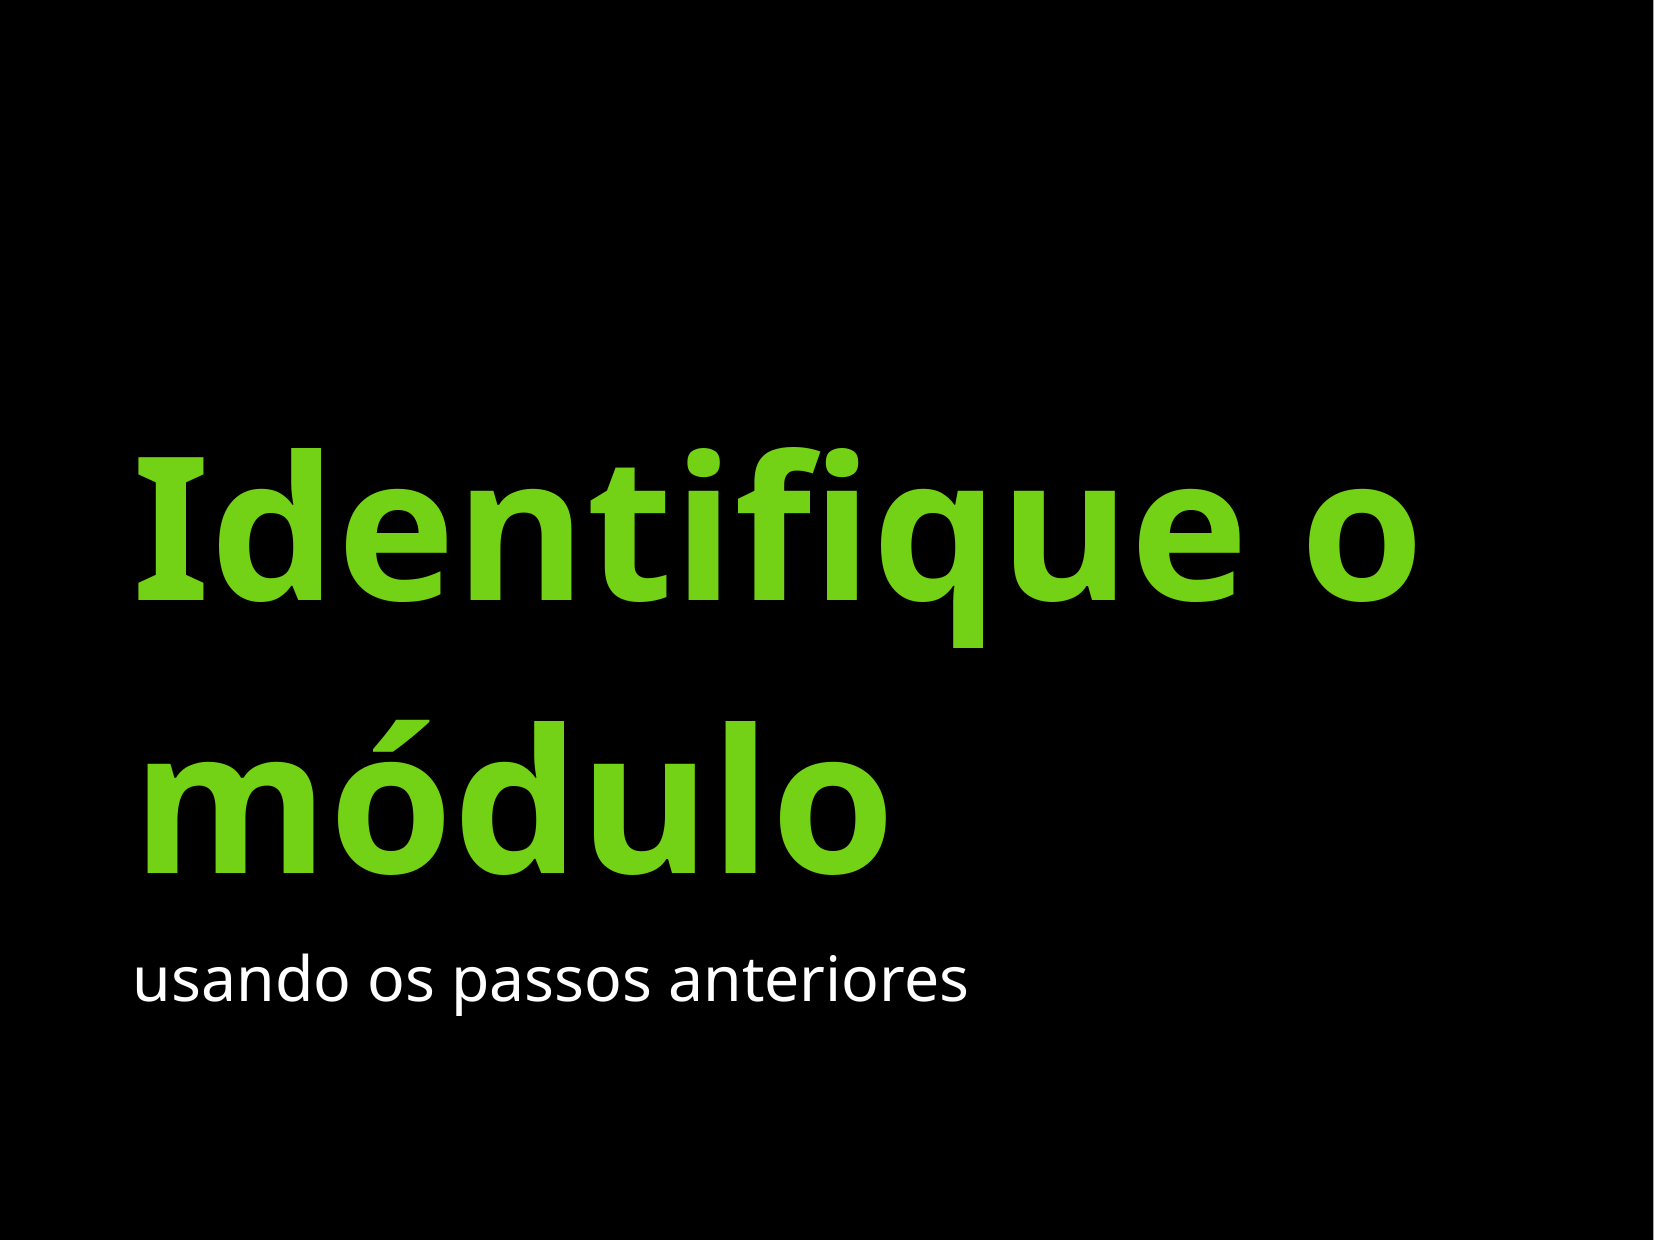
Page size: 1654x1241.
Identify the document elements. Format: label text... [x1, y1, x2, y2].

text_box Identifique o módulo [118, 100, 1536, 927]
text_box usando os passos anteriores [118, 927, 1536, 1134]
